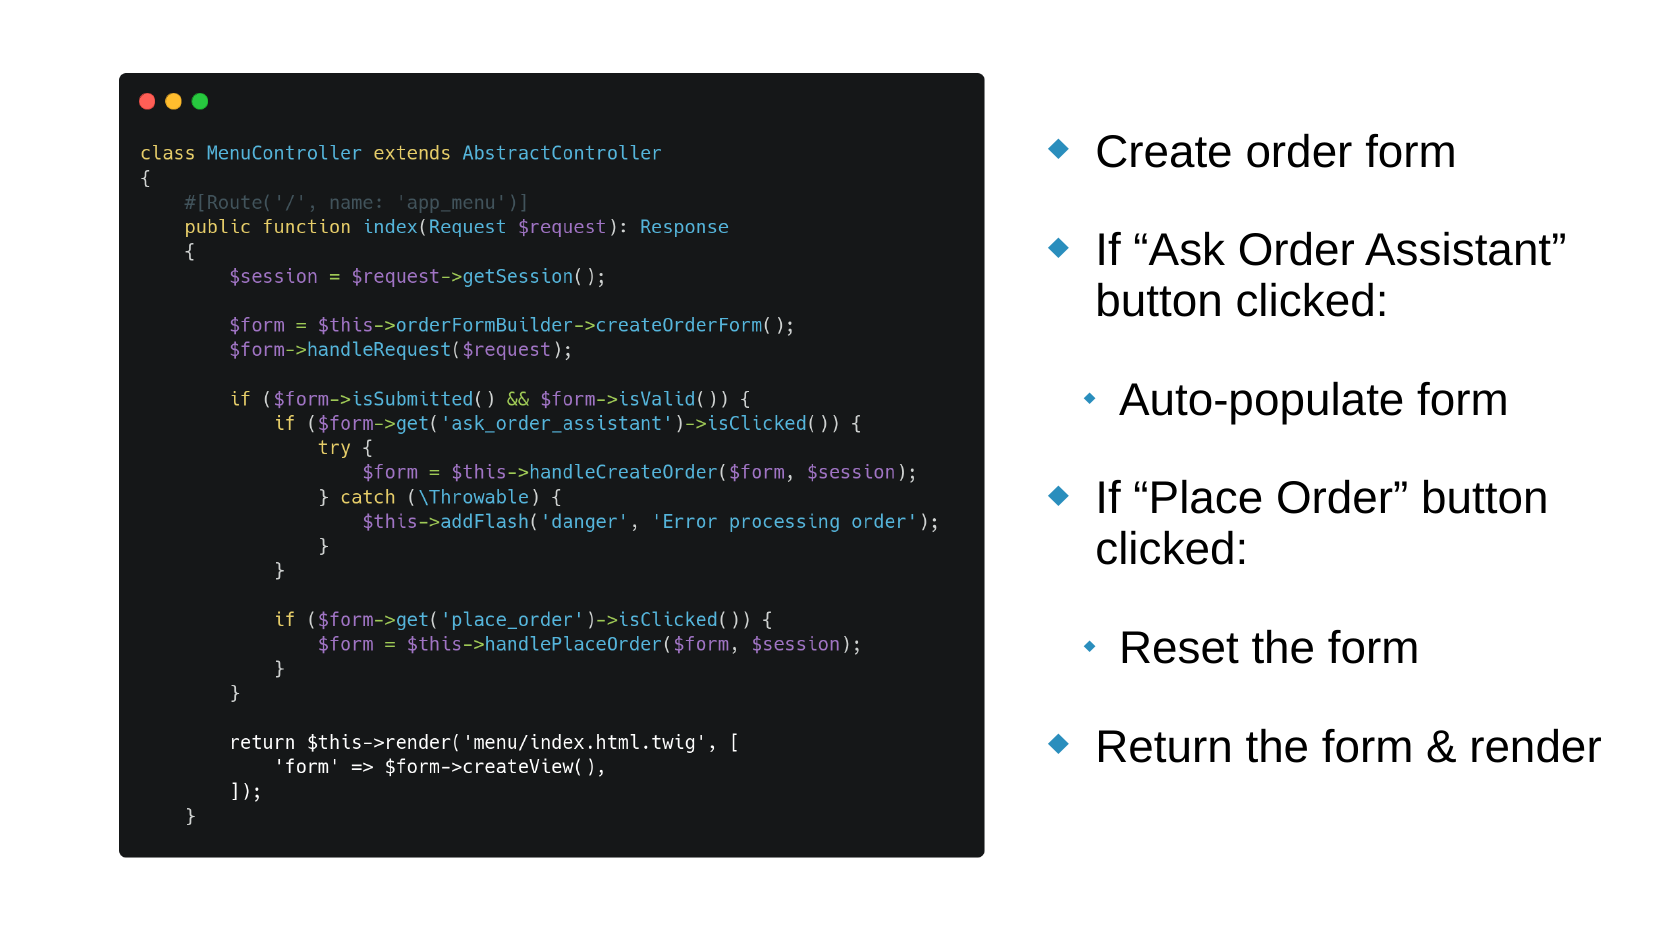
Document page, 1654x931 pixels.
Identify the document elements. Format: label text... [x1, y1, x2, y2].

picture [45, 0, 1058, 931]
text_box Create order form If “Ask Order Assistant” button clicked: Auto-populate form If “Place Order” button clicked: Reset the form Return the form & render [1033, 118, 1625, 931]
